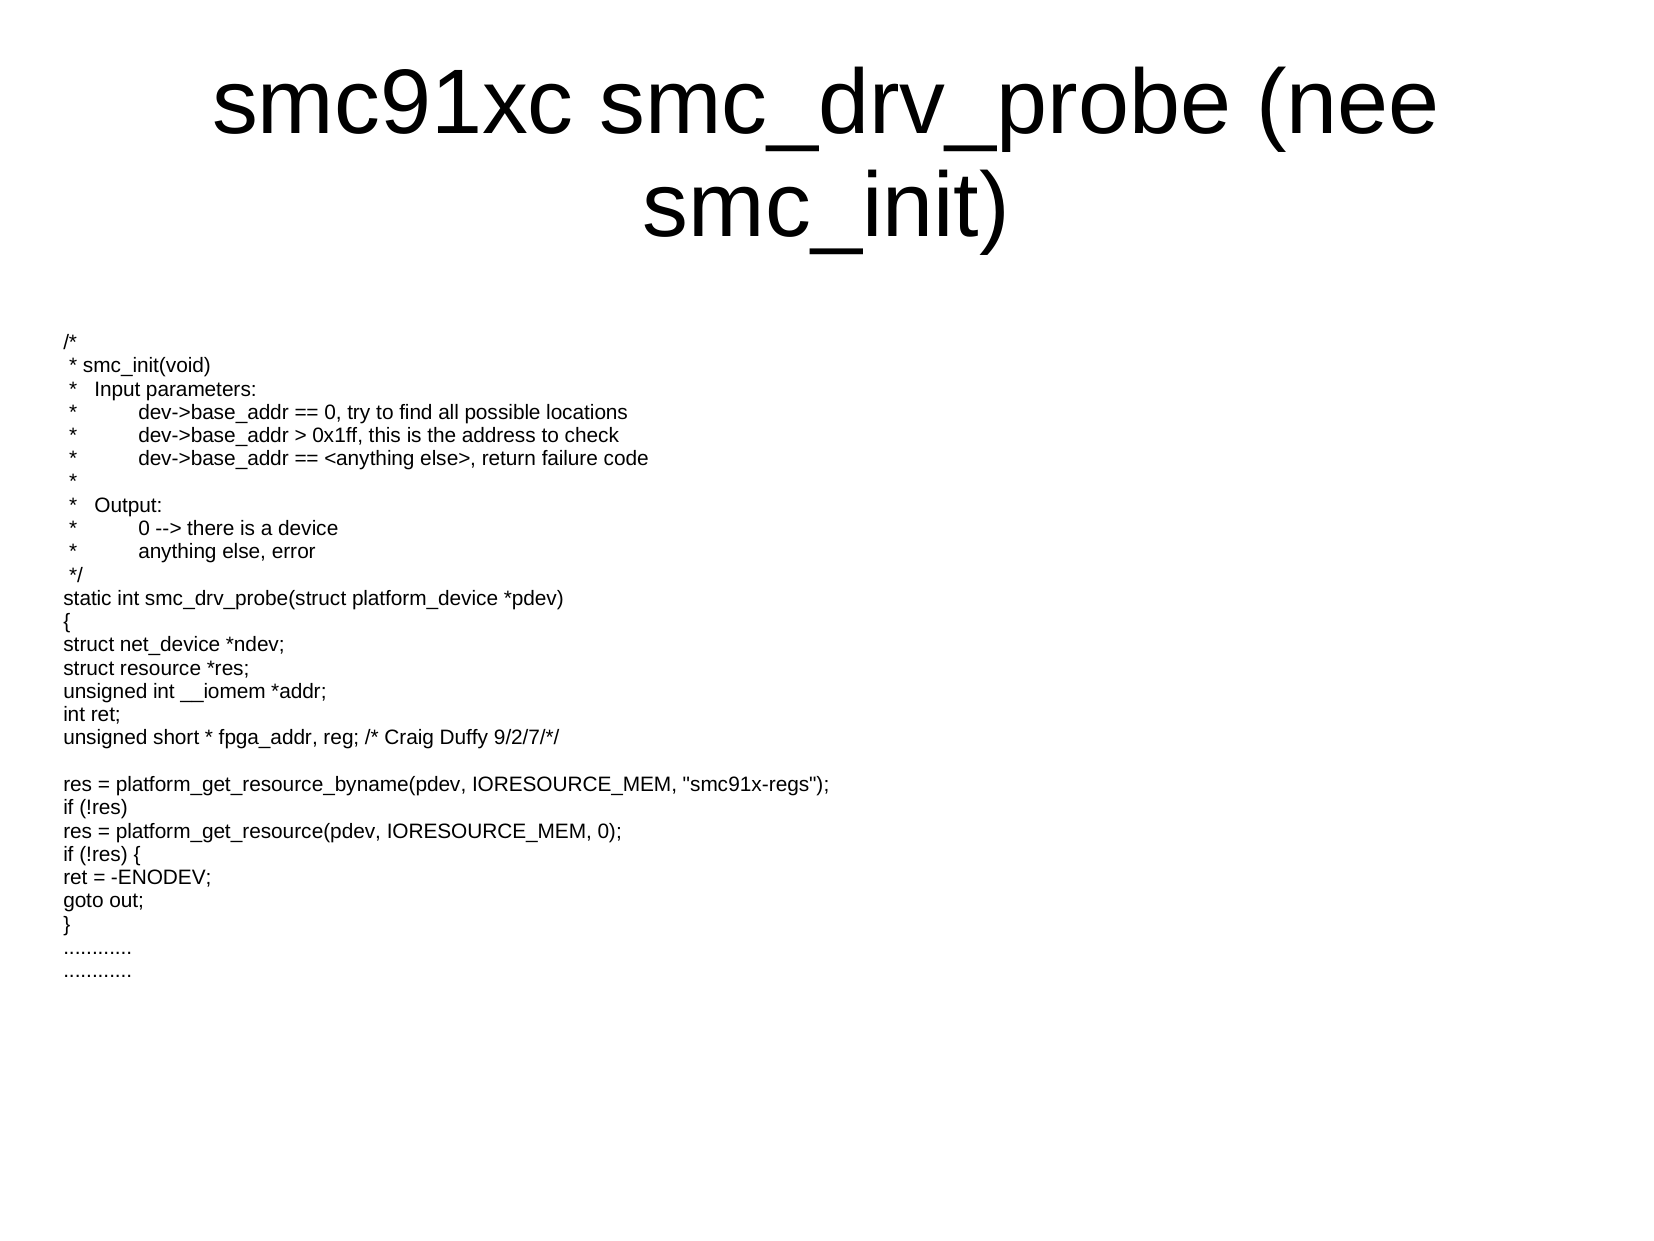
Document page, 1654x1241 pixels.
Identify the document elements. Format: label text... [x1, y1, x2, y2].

title smc91xc smc_drv_probe (nee smc_init) [82, 39, 1571, 267]
text_box /* * smc_init(void) * Input parameters: * dev->base_addr == 0, try to find all possible locations * dev->base_addr > 0x1ff, this is the address to check * dev->base_addr == <anything else>, return failure code * * Output: * 0 --> there is a device * anything else, error */ static int smc_drv_probe(struct platform_device *pdev) { struct net_device *ndev; struct resource *res; unsigned int __iomem *addr; int ret; unsigned short * fpga_addr, reg; /* Craig Duffy 9/2/7/*/ res = platform_get_resource_byname(pdev, IORESOURCE_MEM, "smc91x-regs"); if (!res) res = platform_get_resource(pdev, IORESOURCE_MEM, 0); if (!res) { ret = -ENODEV; goto out; } ............ ............ [48, 300, 1613, 1106]
